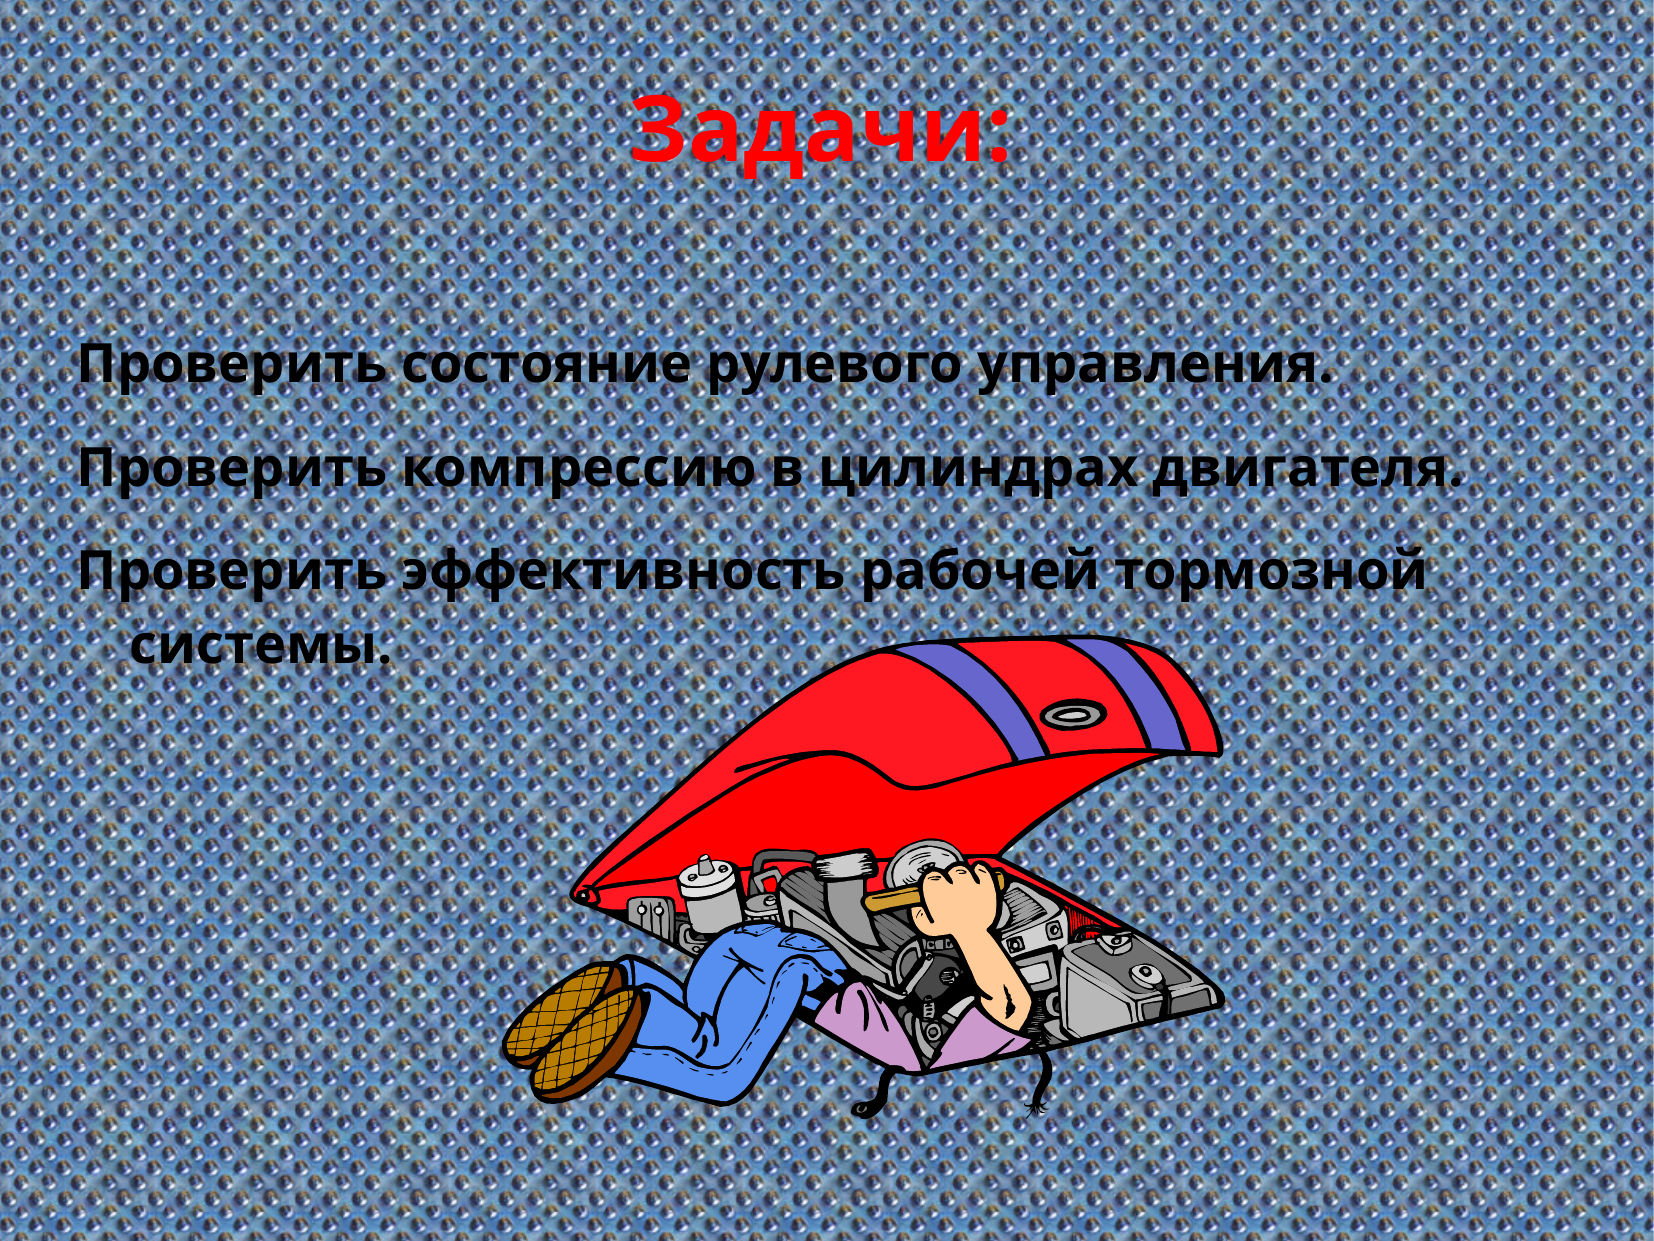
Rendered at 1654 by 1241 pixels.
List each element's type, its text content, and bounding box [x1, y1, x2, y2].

picture [0, 0, 1654, 1241]
list Проверить состояние рулевого управления. Проверить компрессию в цилиндрах двигателя. Проверить эффективность рабочей тормозной системы. [59, 324, 1595, 1066]
title Задачи: [76, 29, 1565, 222]
